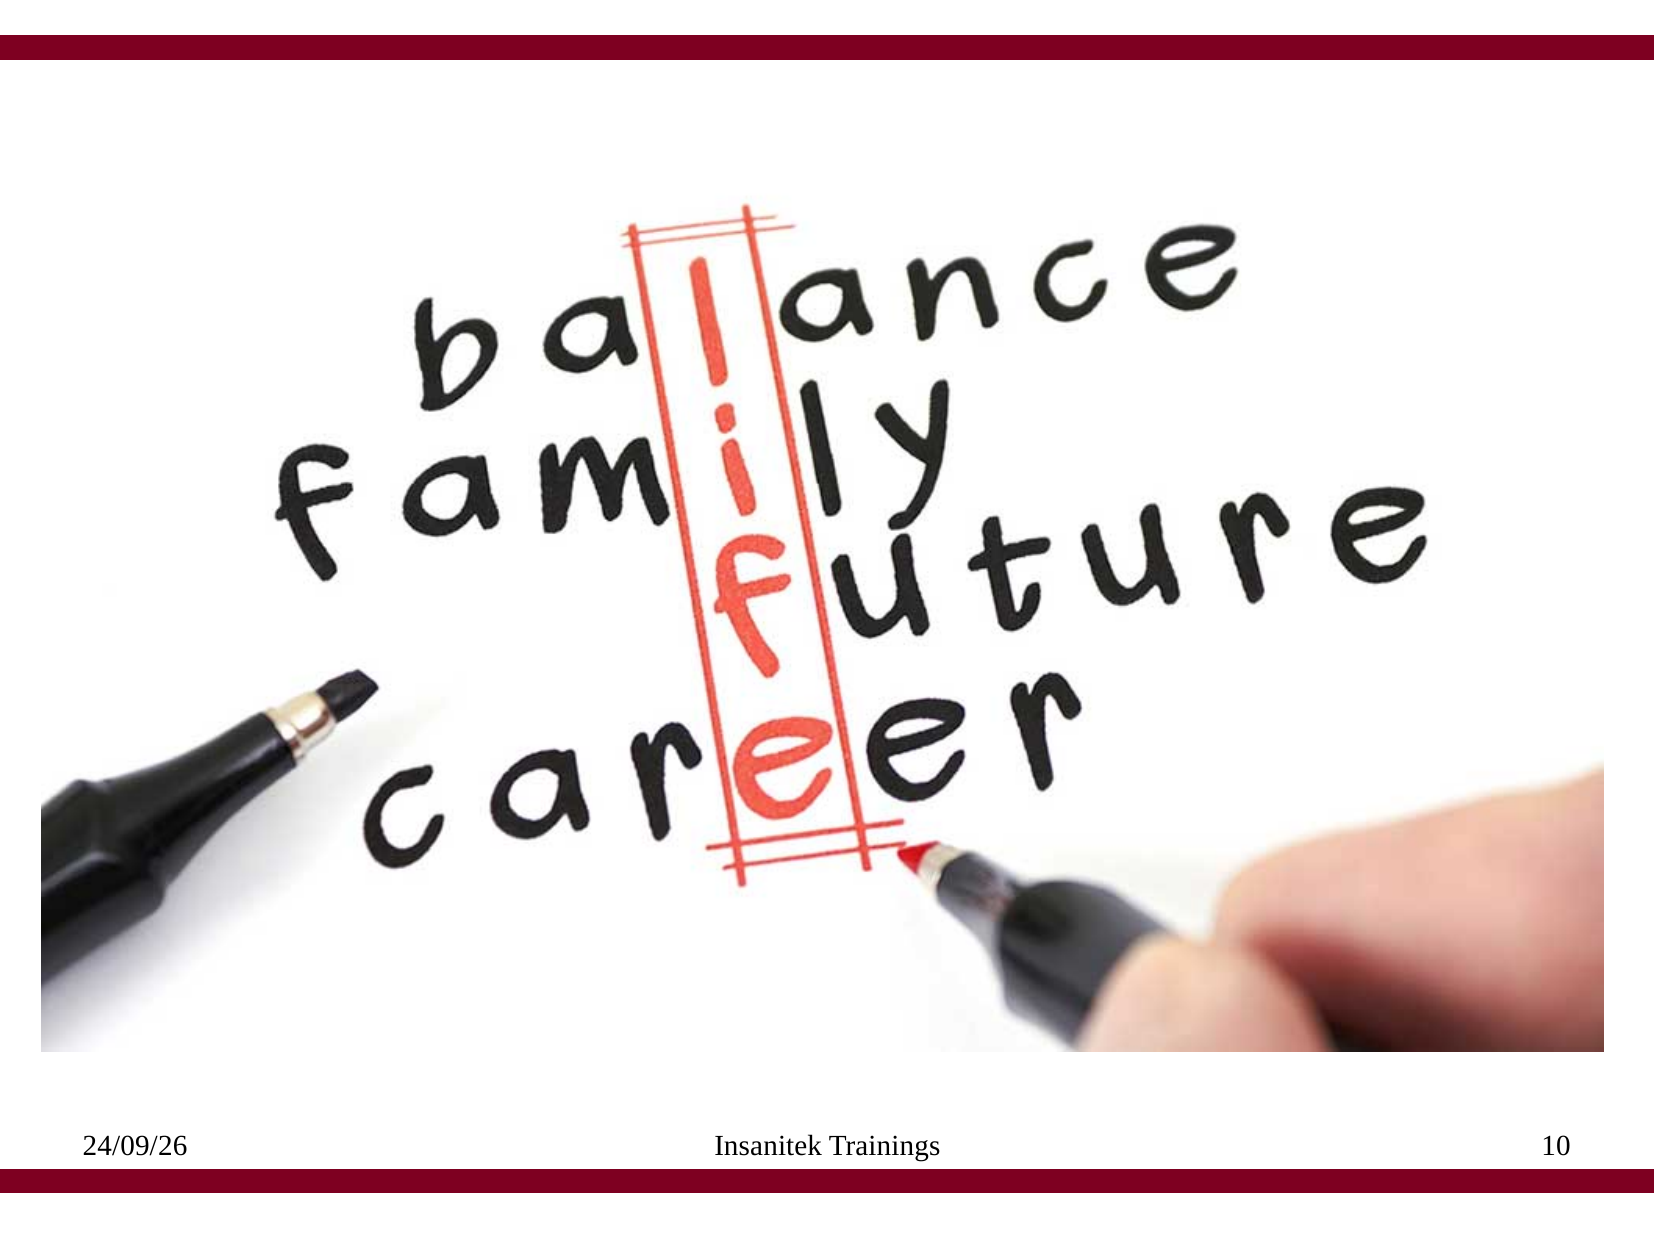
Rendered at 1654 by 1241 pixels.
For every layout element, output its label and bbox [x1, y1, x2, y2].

text_box [0, 1169, 1654, 1193]
text_box [0, 35, 1654, 60]
picture [41, 171, 1604, 1052]
